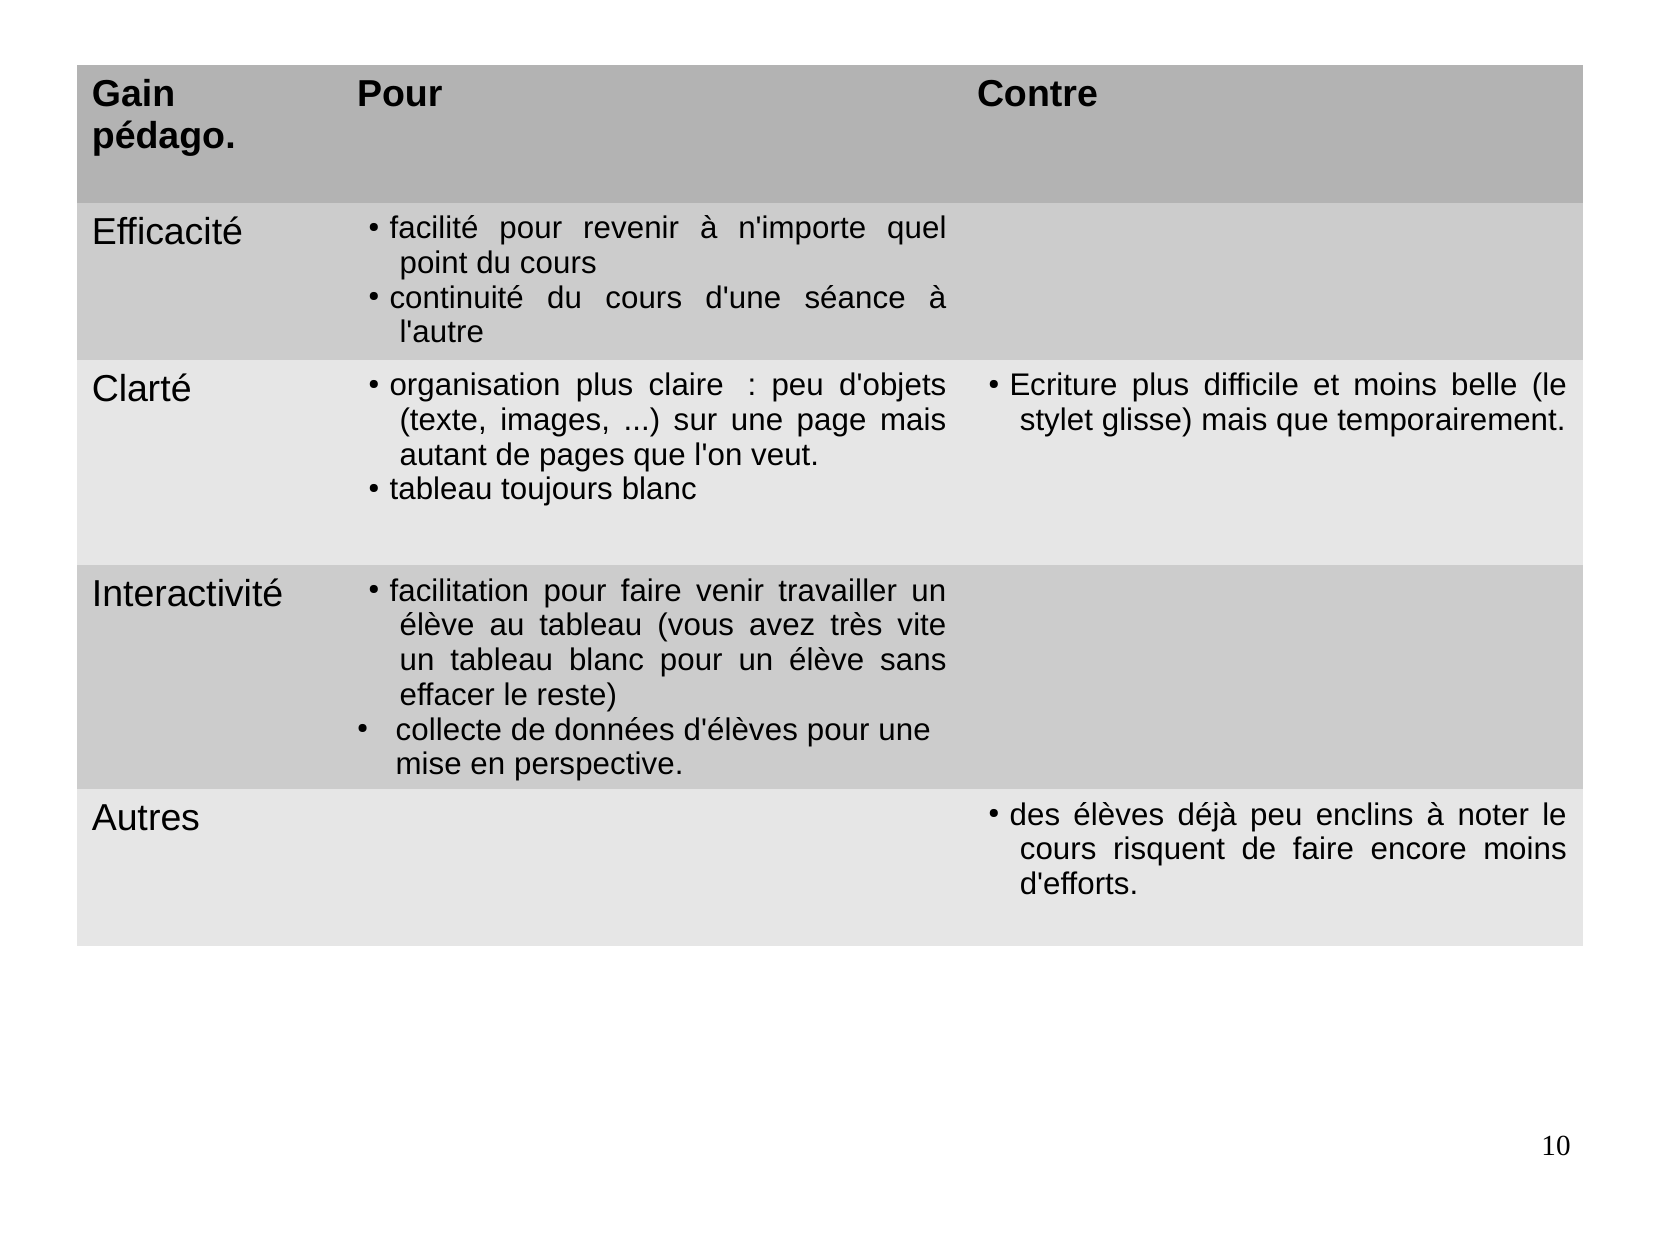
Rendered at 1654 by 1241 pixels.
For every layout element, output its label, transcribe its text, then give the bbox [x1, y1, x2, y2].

table_cell Efficacité [77, 203, 342, 360]
table_cell facilitation pour faire venir travailler un élève au tableau (vous avez très vite un tableau blanc pour un élève sans effacer le reste) collecte de données d'élèves pour une mise en perspective. [342, 565, 962, 789]
table_header Gain pédago. [77, 65, 342, 203]
table_cell Clarté [77, 360, 342, 565]
table_header Pour [342, 65, 962, 203]
table_cell Ecriture plus difficile et moins belle (le stylet glisse) mais que temporairement. [962, 360, 1583, 565]
table_cell organisation plus claire : peu d'objets (texte, images, ...) sur une page mais autant de pages que l'on veut. tableau toujours blanc [342, 360, 962, 565]
table_cell [962, 565, 1583, 789]
table_cell Autres [77, 789, 342, 946]
table_cell [962, 203, 1583, 360]
table_cell Interactivité [77, 565, 342, 789]
table_cell des élèves déjà peu enclins à noter le cours risquent de faire encore moins d'efforts. [962, 789, 1583, 946]
table_header Contre [962, 65, 1583, 203]
table_cell facilité pour revenir à n'importe quel point du cours continuité du cours d'une séance à l'autre [342, 203, 962, 360]
table_cell [342, 789, 962, 946]
